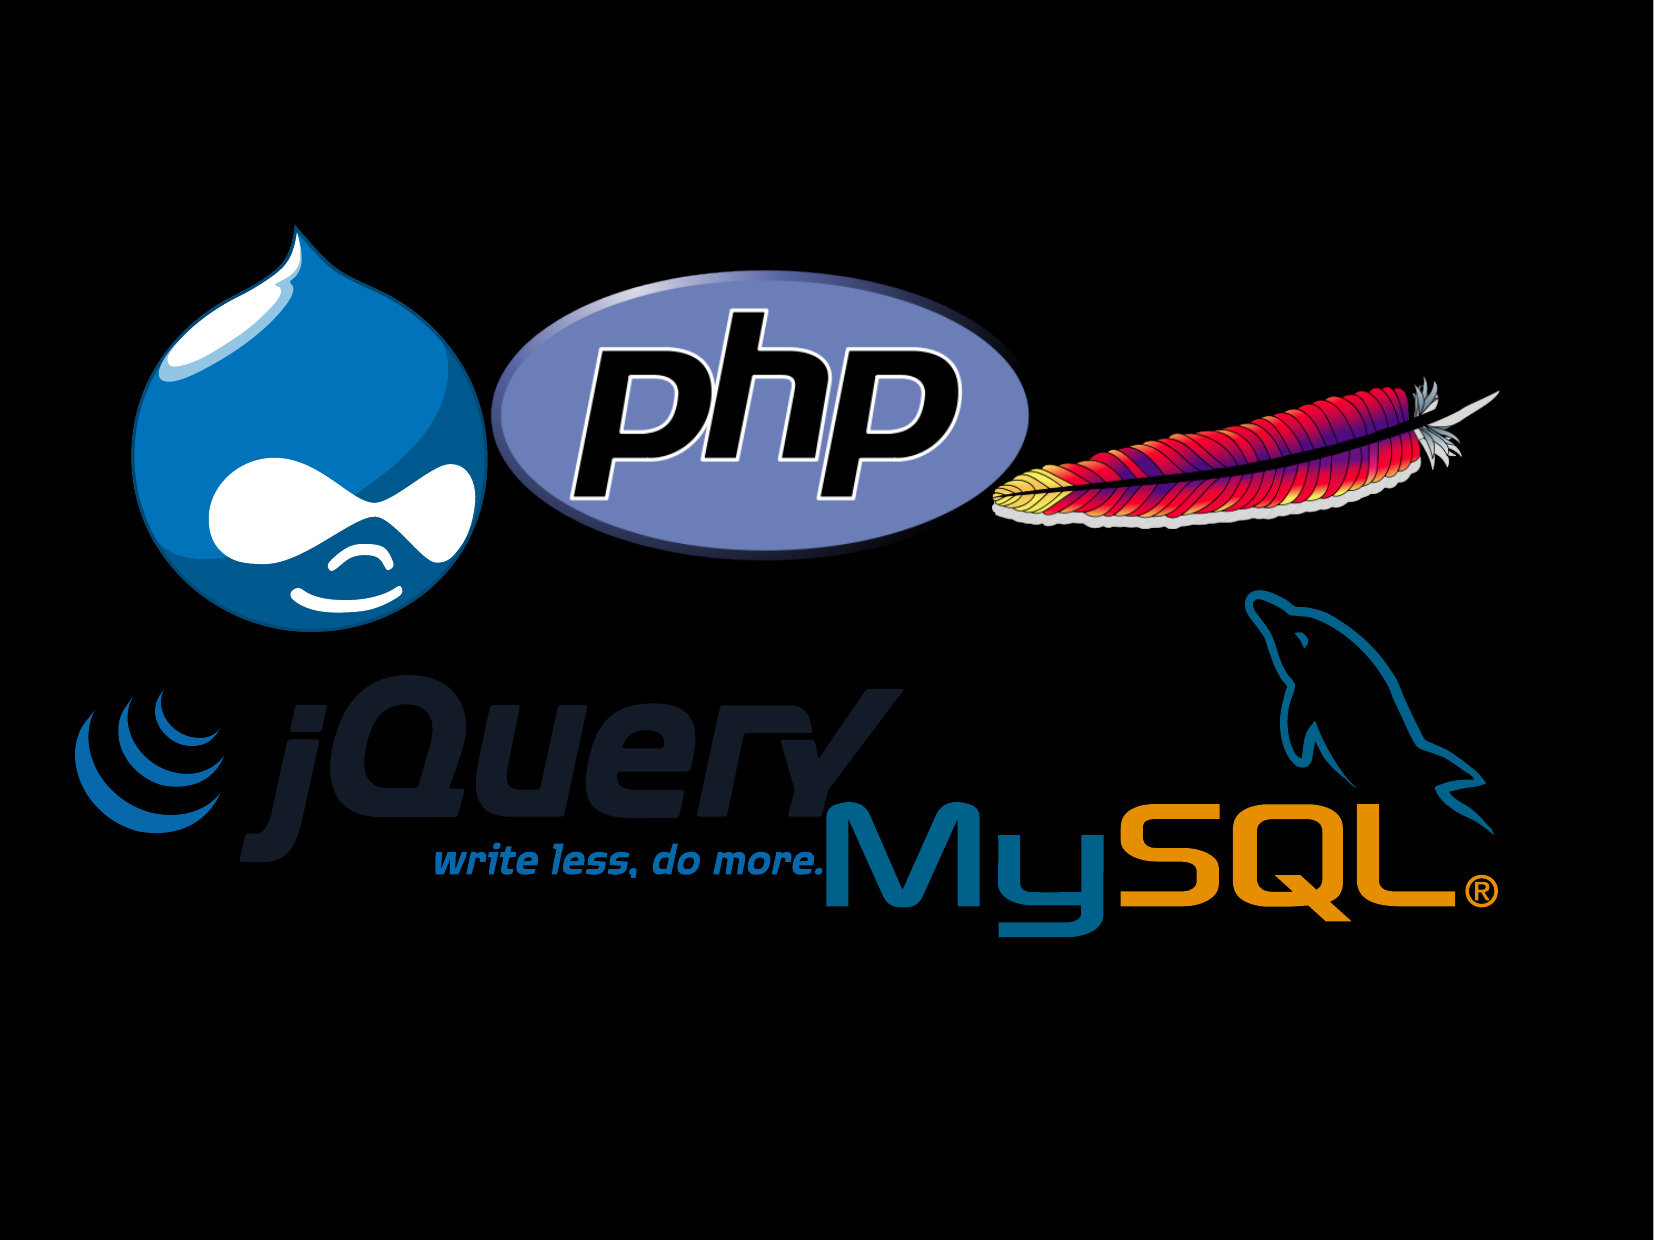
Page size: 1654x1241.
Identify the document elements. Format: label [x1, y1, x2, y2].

picture [75, 589, 1499, 938]
picture [131, 225, 1501, 632]
